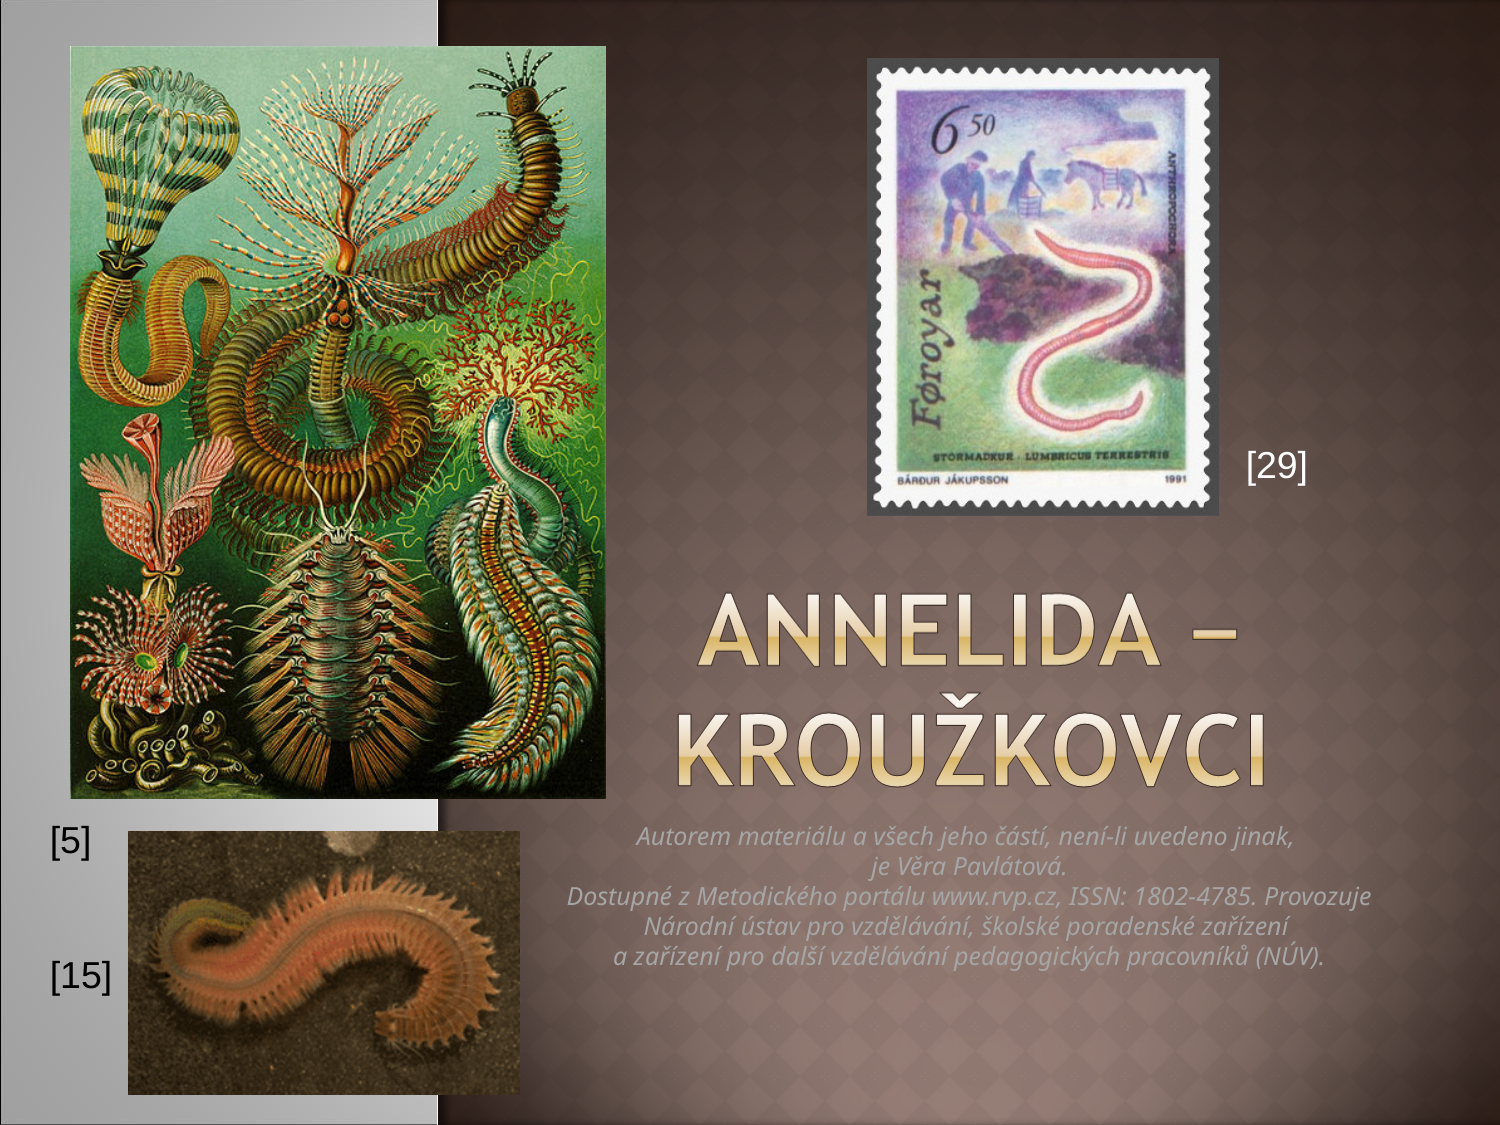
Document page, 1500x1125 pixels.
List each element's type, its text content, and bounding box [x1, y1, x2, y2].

text_box Autorem materiálu a všech jeho částí, není-li uvedeno jinak, je Věra Pavlátová. Dostupné z Metodického portálu www.rvp.cz, ISSN: 1802-4785. Provozuje Národní ústav pro vzdělávání, školské poradenské zařízení a zařízení pro další vzdělávání pedagogických pracovníků (NÚV). [550, 820, 1390, 977]
text_box [5] [15] [35, 808, 131, 1049]
picture [0, 0, 1500, 1125]
text_box [29] [1231, 433, 1324, 539]
text_box [551, 86, 1391, 810]
